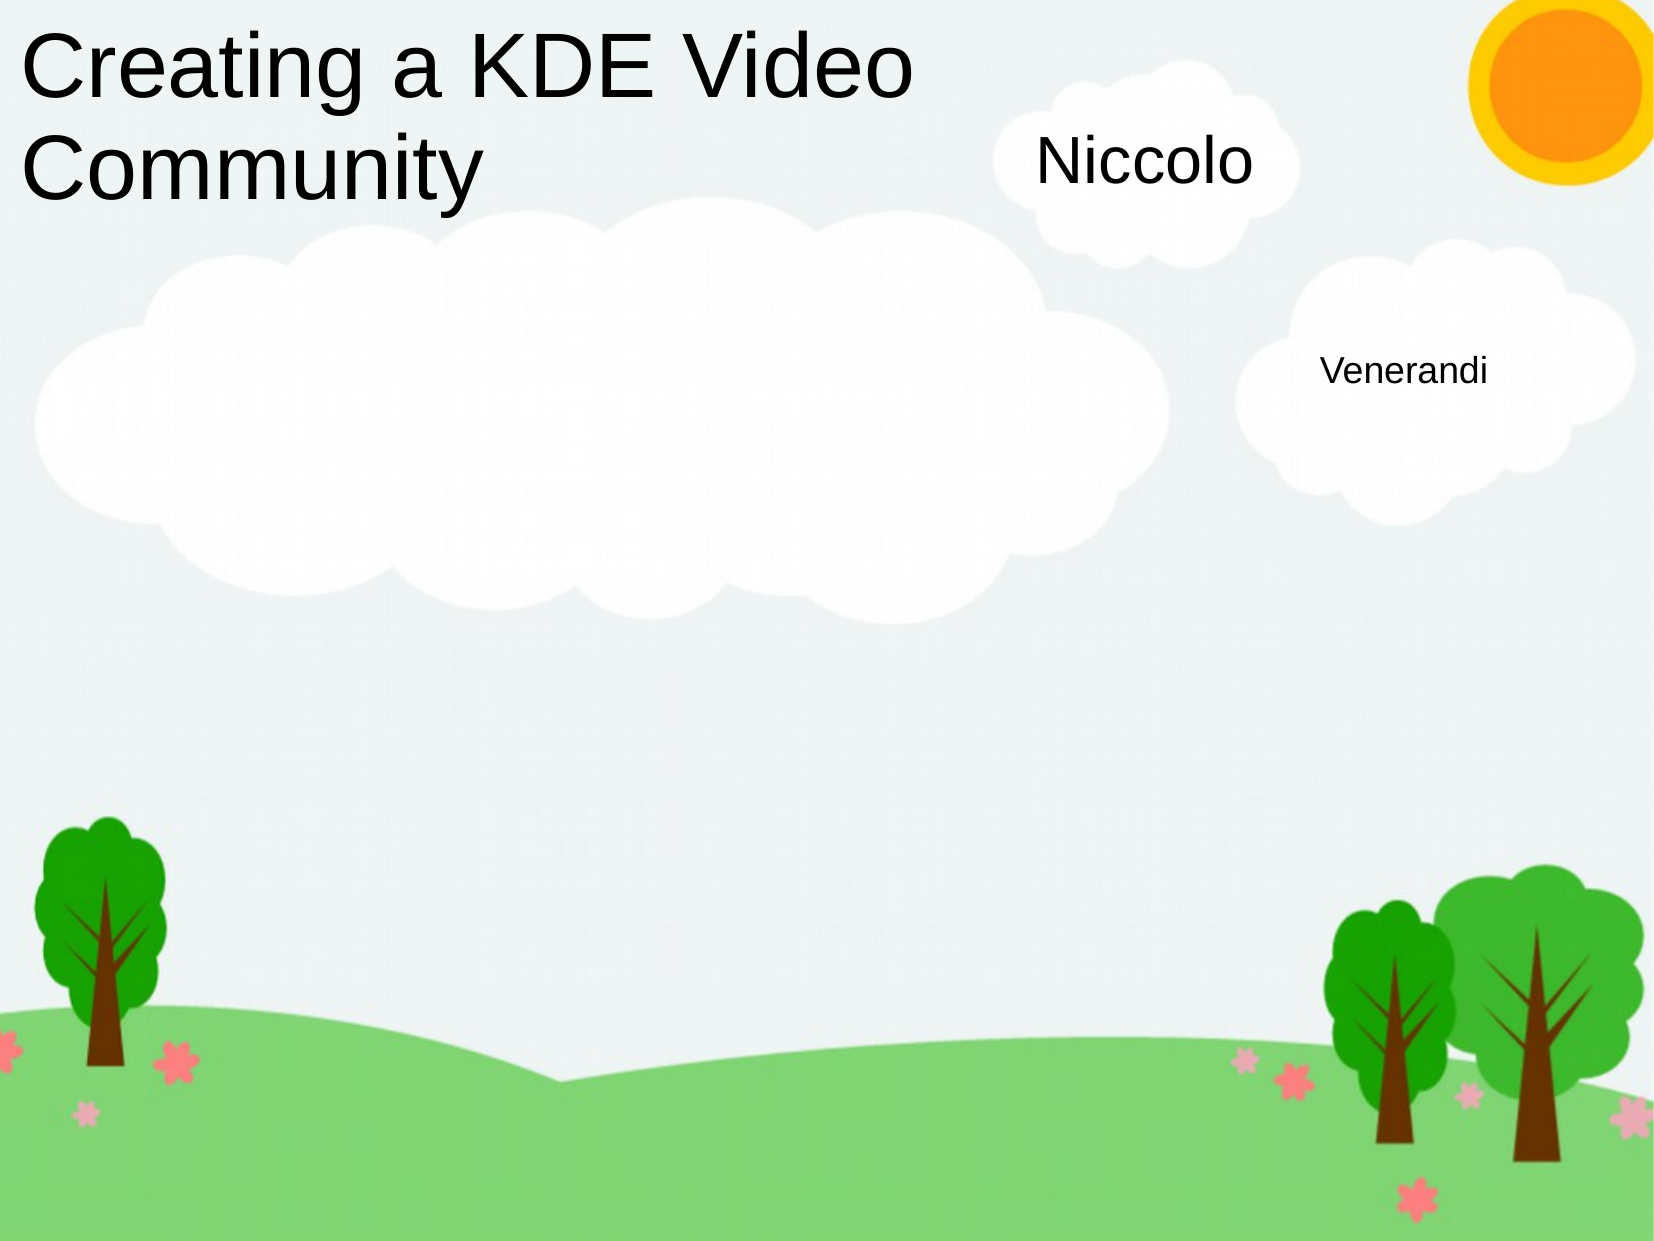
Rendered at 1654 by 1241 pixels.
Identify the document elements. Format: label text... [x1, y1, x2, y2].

picture [0, 0, 1654, 1241]
text_box Venerandi [1305, 341, 1561, 399]
title Creating a KDE Video Community [20, 0, 1486, 264]
subtitle Niccolo [720, 80, 1571, 241]
